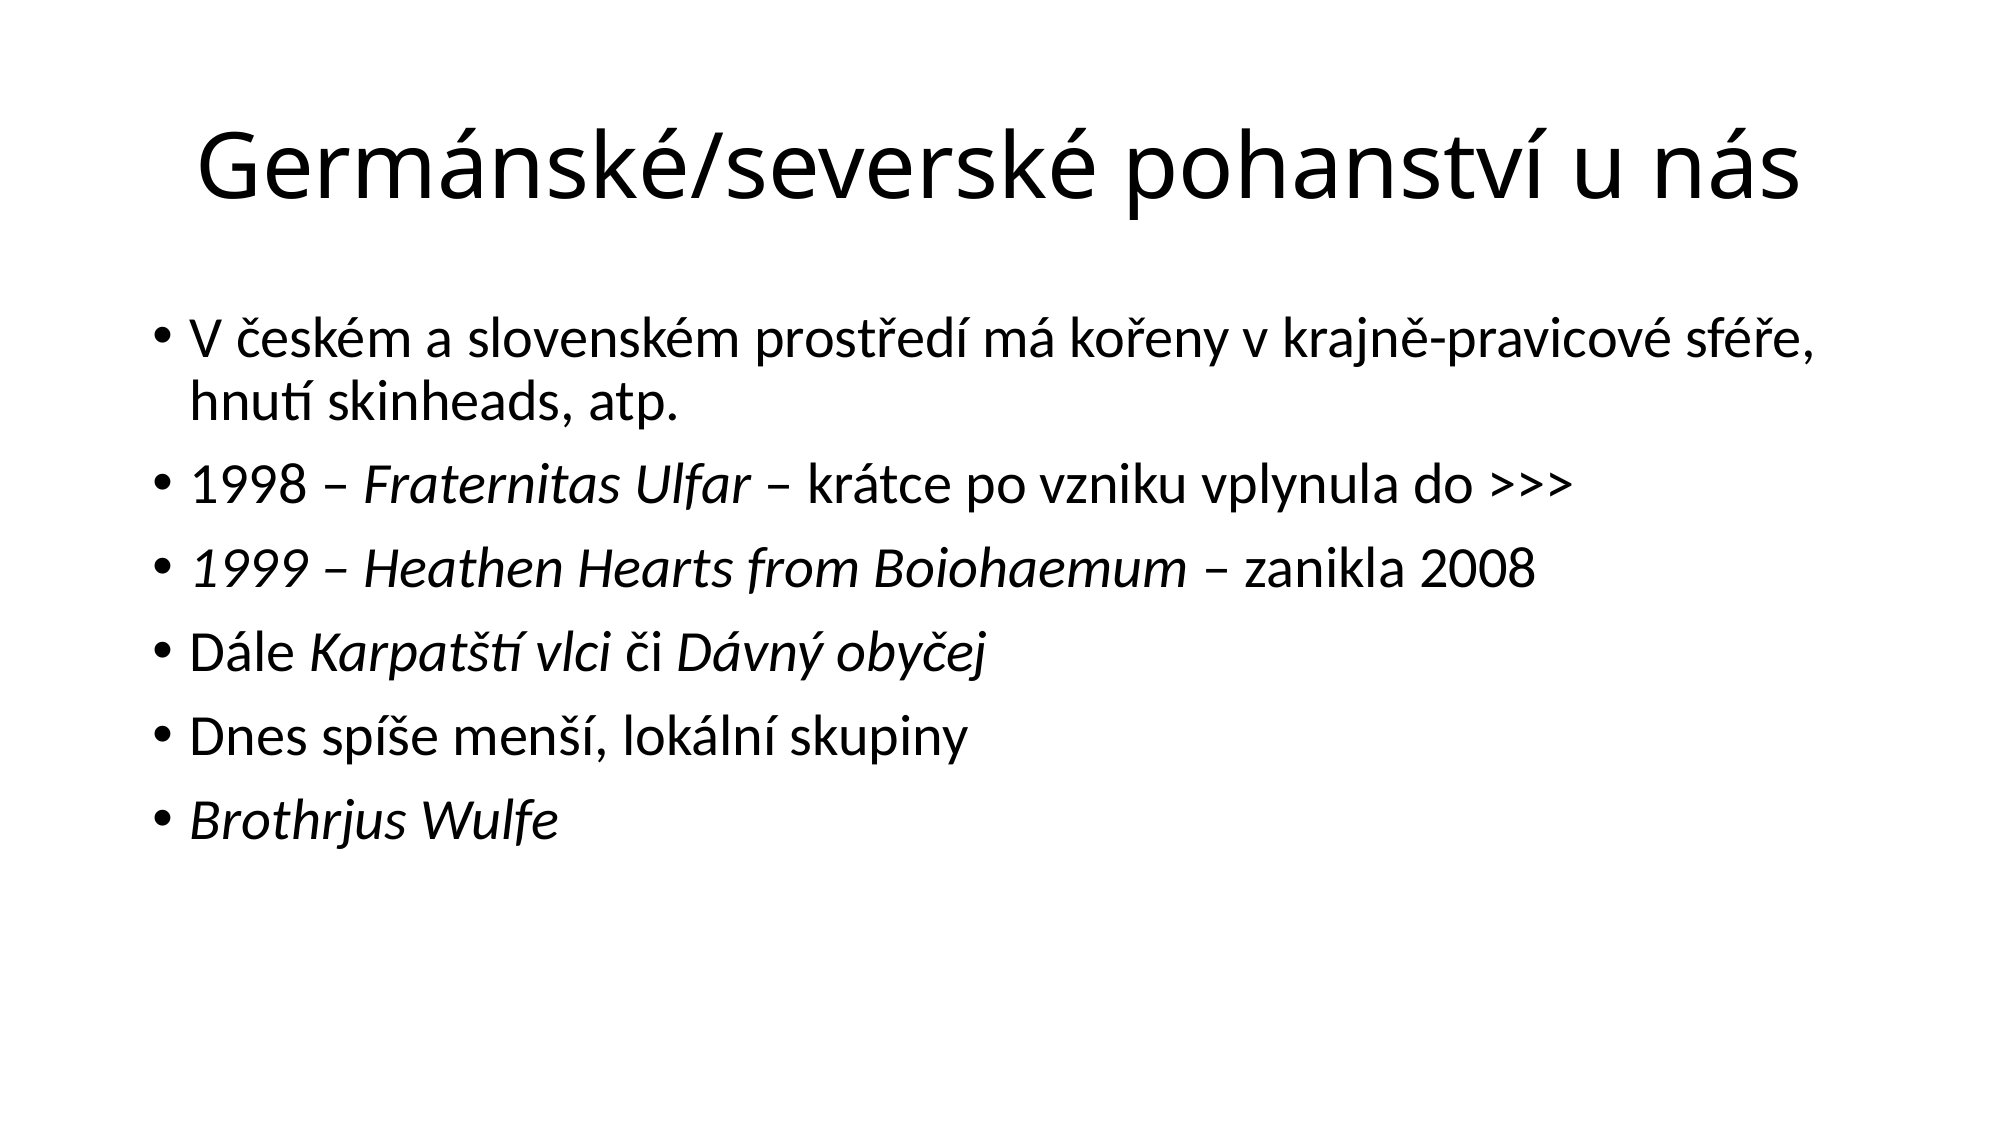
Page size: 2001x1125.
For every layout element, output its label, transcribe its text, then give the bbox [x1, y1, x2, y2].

title Germánské/severské pohanství u nás [137, 59, 1863, 278]
list V českém a slovenském prostředí má kořeny v krajně-pravicové sféře, hnutí skinheads, atp. 1998 – Fraternitas Ulfar – krátce po vzniku vplynula do >>> 1999 – Heathen Hearts from Boiohaemum – zanikla 2008 Dále Karpatští vlci či Dávný obyčej Dnes spíše menší, lokální skupiny Brothrjus Wulfe [137, 299, 1863, 1014]
